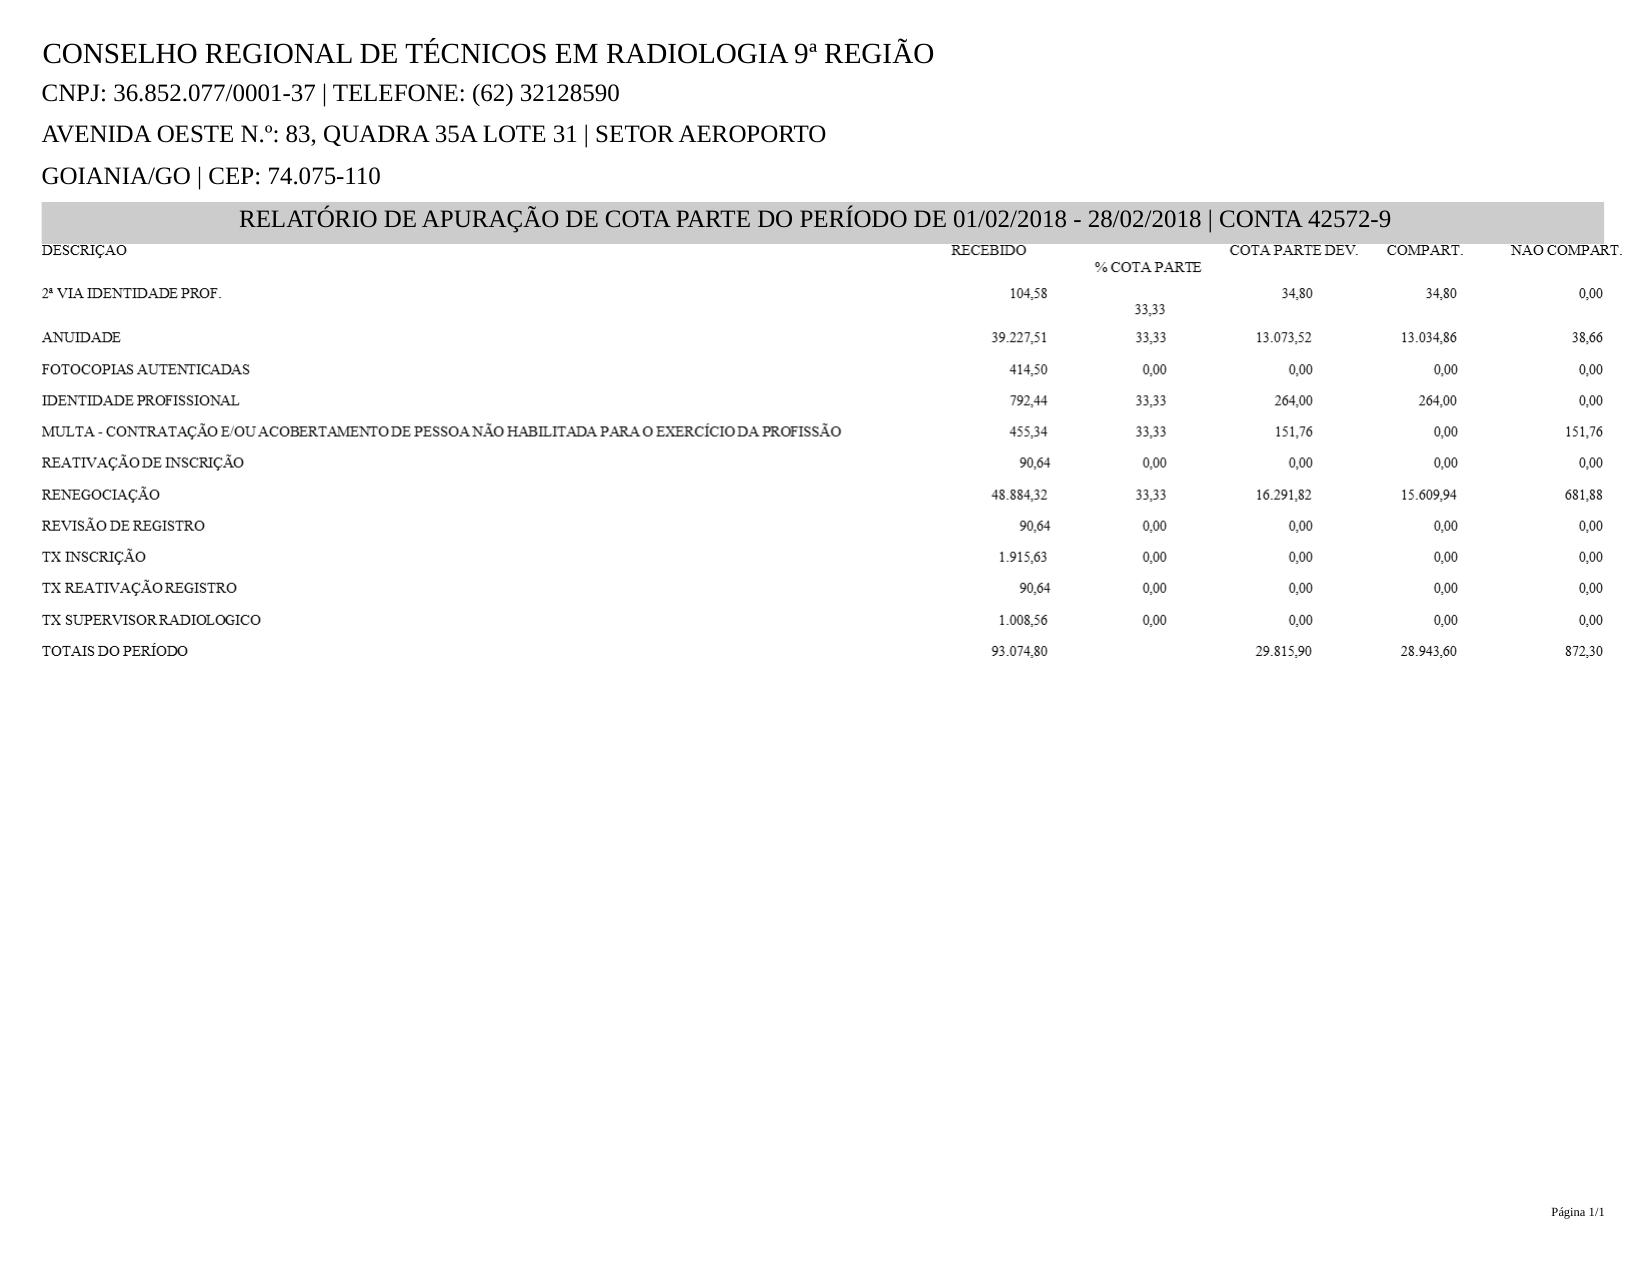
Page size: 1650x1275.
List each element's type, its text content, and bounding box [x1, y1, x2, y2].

text_box RELATÓRIO DE APURAÇÃO DE COTA PARTE DO PERÍODO DE 01/02/2018 - 28/02/2018 | CONTA 42572-9 [41, 202, 1605, 244]
text_box CONSELHO REGIONAL DE TÉCNICOS EM RADIOLOGIA 9ª REGIÃO CNPJ: 36.852.077/0001-37 | TELEFONE: (62) 32128590 AVENIDA OESTE N.º: 83, QUADRA 35A LOTE 31 | SETOR AEROPORTO GOIANIA/GO | CEP: 74.075-110 [39, 33, 942, 189]
text_box Página 1/1 [1549, 1204, 1607, 1222]
picture [35, 236, 1627, 677]
